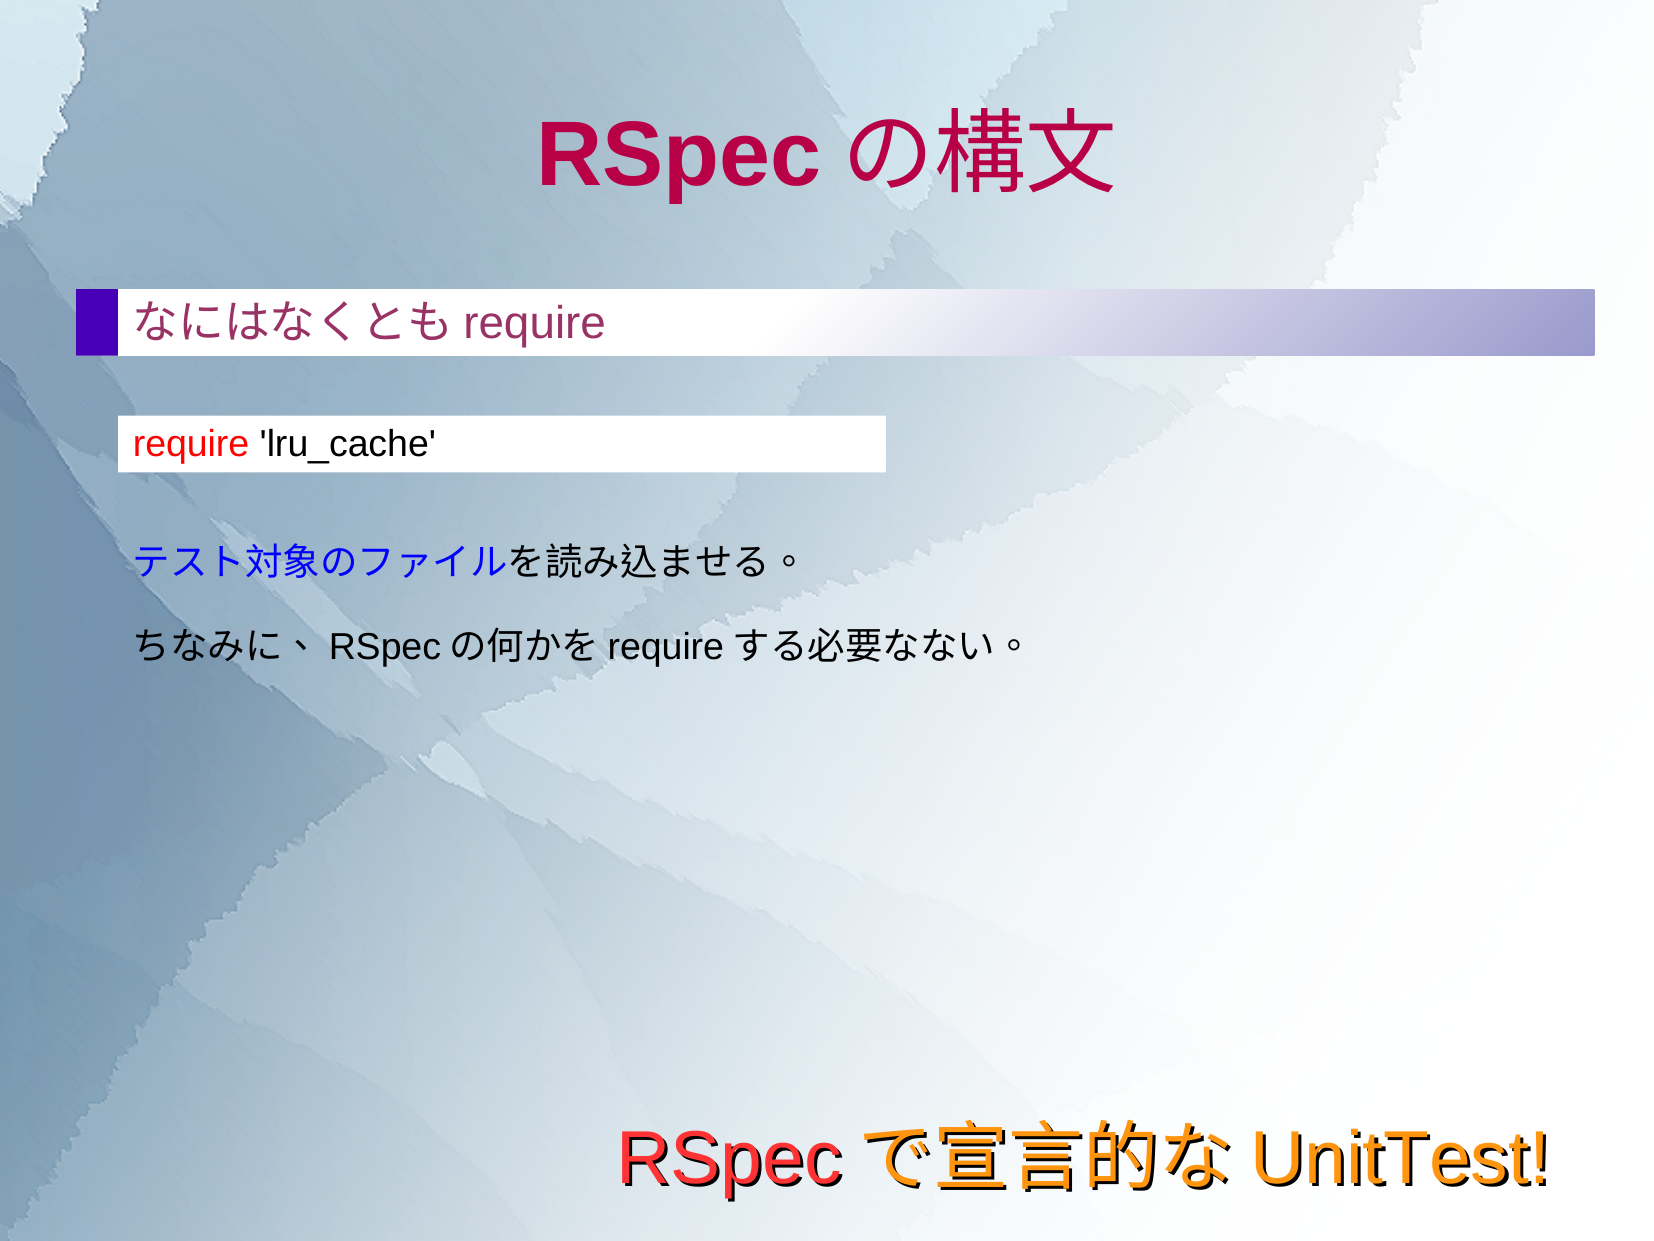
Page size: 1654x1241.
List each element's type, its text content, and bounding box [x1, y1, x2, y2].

text_box テスト対象のファイルを読み込ませる。 ちなみに、RSpecの何かをrequireする必要なない。 [118, 534, 1051, 676]
text_box require 'lru_cache' [118, 415, 886, 473]
picture [0, 0, 1654, 1241]
text_box なにはなくともrequire [118, 289, 1595, 356]
text_box RSpecで宣言的なUnitTest! [561, 1107, 1565, 1207]
title RSpecの構文 [82, 57, 1572, 250]
